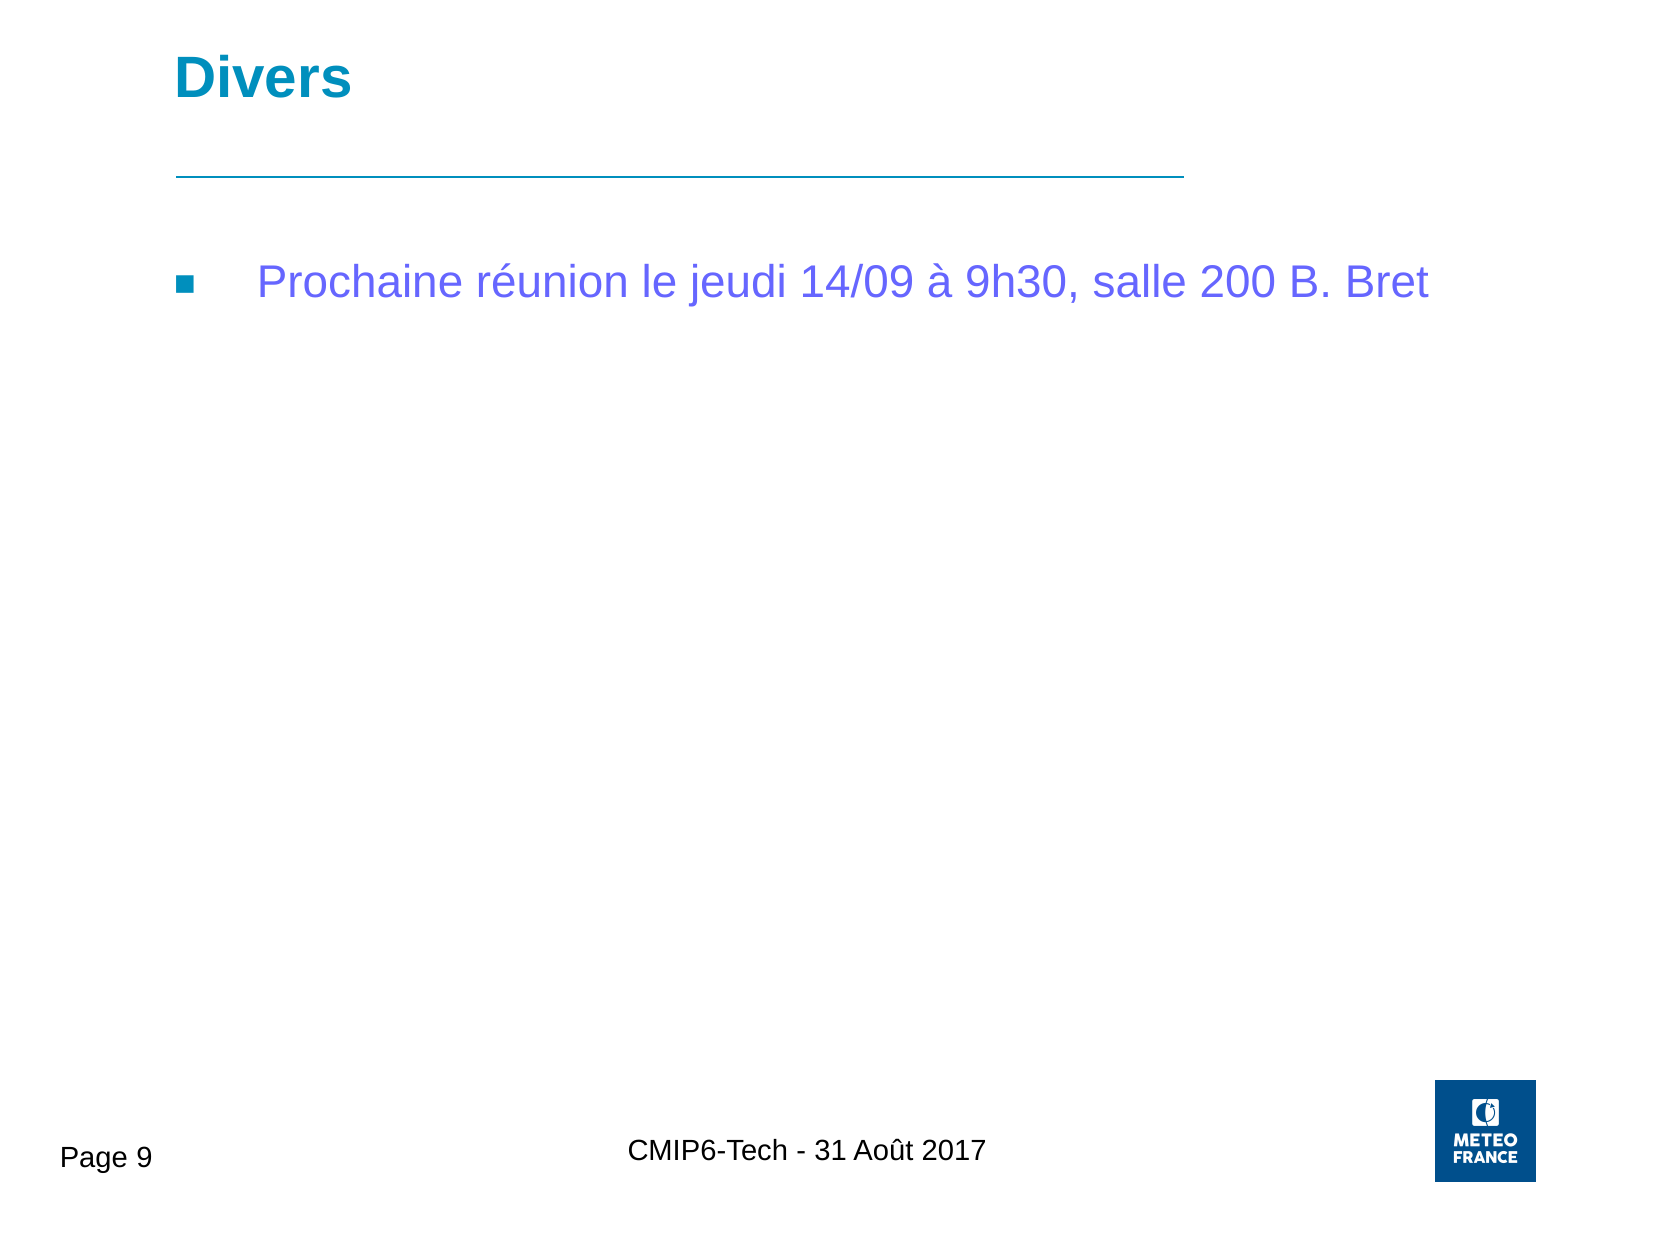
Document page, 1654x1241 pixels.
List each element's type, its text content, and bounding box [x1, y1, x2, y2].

picture [1435, 1134, 1536, 1182]
title Divers [174, 0, 1654, 156]
list Prochaine réunion le jeudi 14/09 à 9h30, salle 200 B. Bret [156, 256, 1571, 1134]
